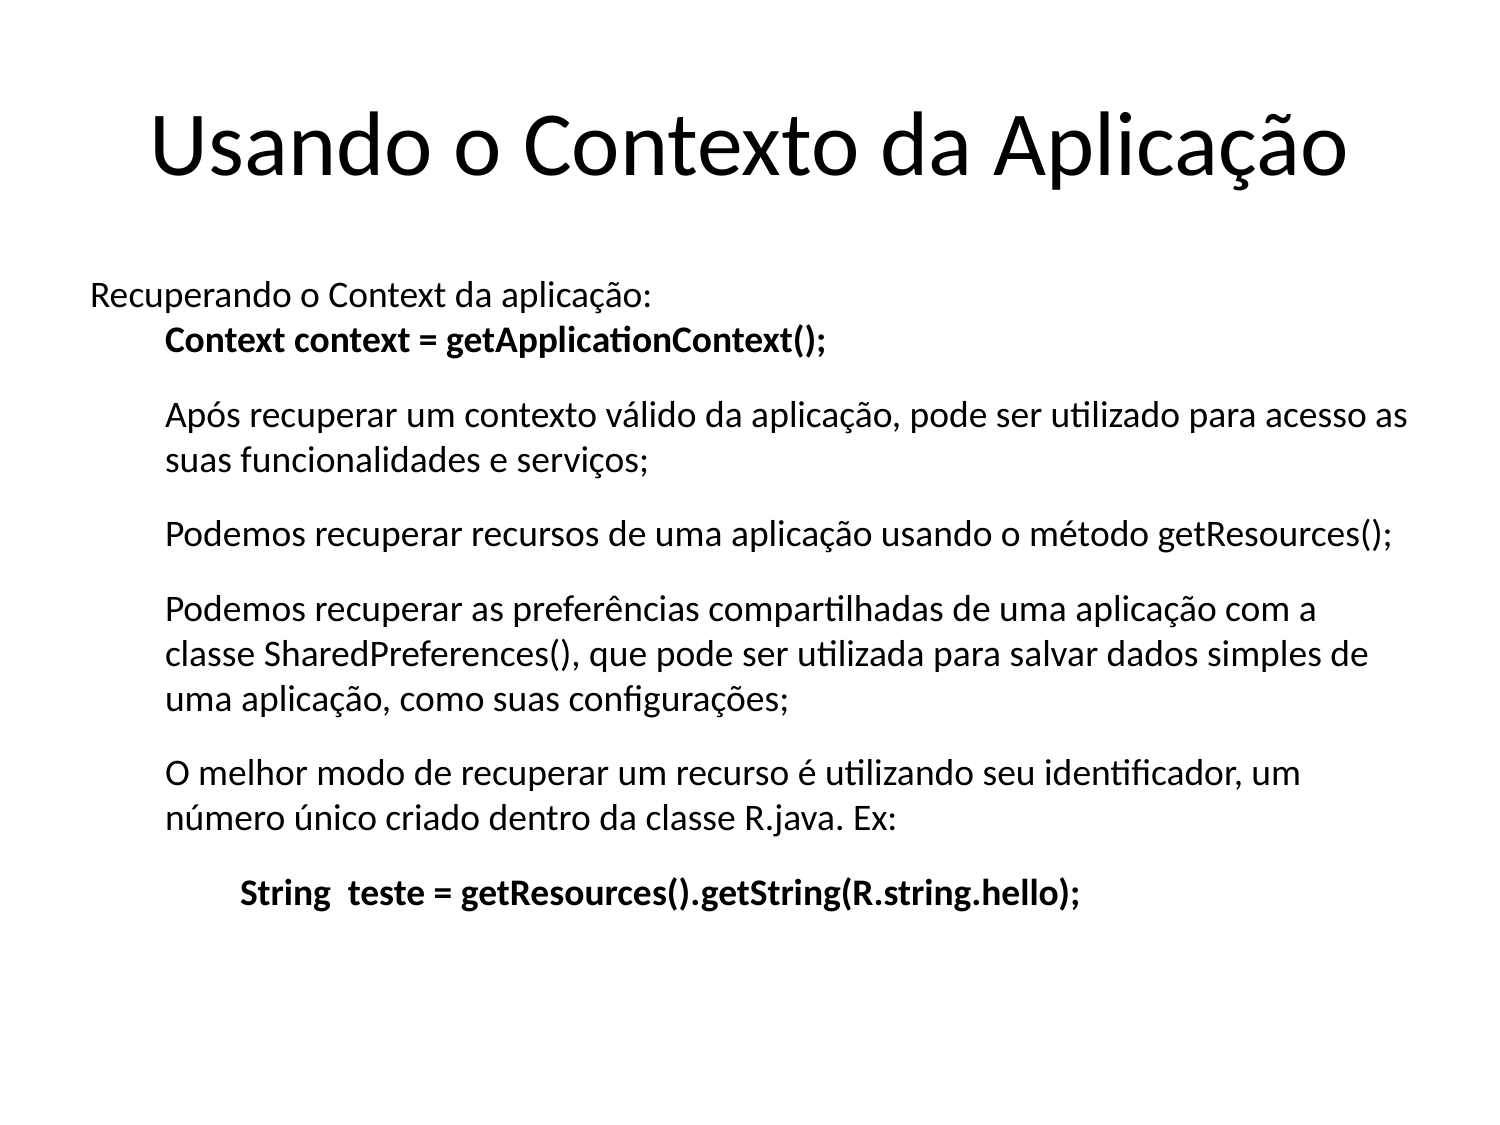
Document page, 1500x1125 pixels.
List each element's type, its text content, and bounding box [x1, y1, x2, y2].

list Recuperando o Context da aplicação: Context context = getApplicationContext(); Após recuperar um contexto válido da aplicação, pode ser utilizado para acesso as suas funcionalidades e serviços; Podemos recuperar recursos de uma aplicação usando o método getResources(); Podemos recuperar as preferências compartilhadas de uma aplicação com a classe SharedPreferences(), que pode ser utilizada para salvar dados simples de uma aplicação, como suas configurações; O melhor modo de recuperar um recurso é utilizando seu identificador, um número único criado dentro da classe R.java. Ex: String teste = getResources().getString(R.string.hello); [75, 262, 1425, 1005]
title Usando o Contexto da Aplicação [75, 45, 1425, 233]
